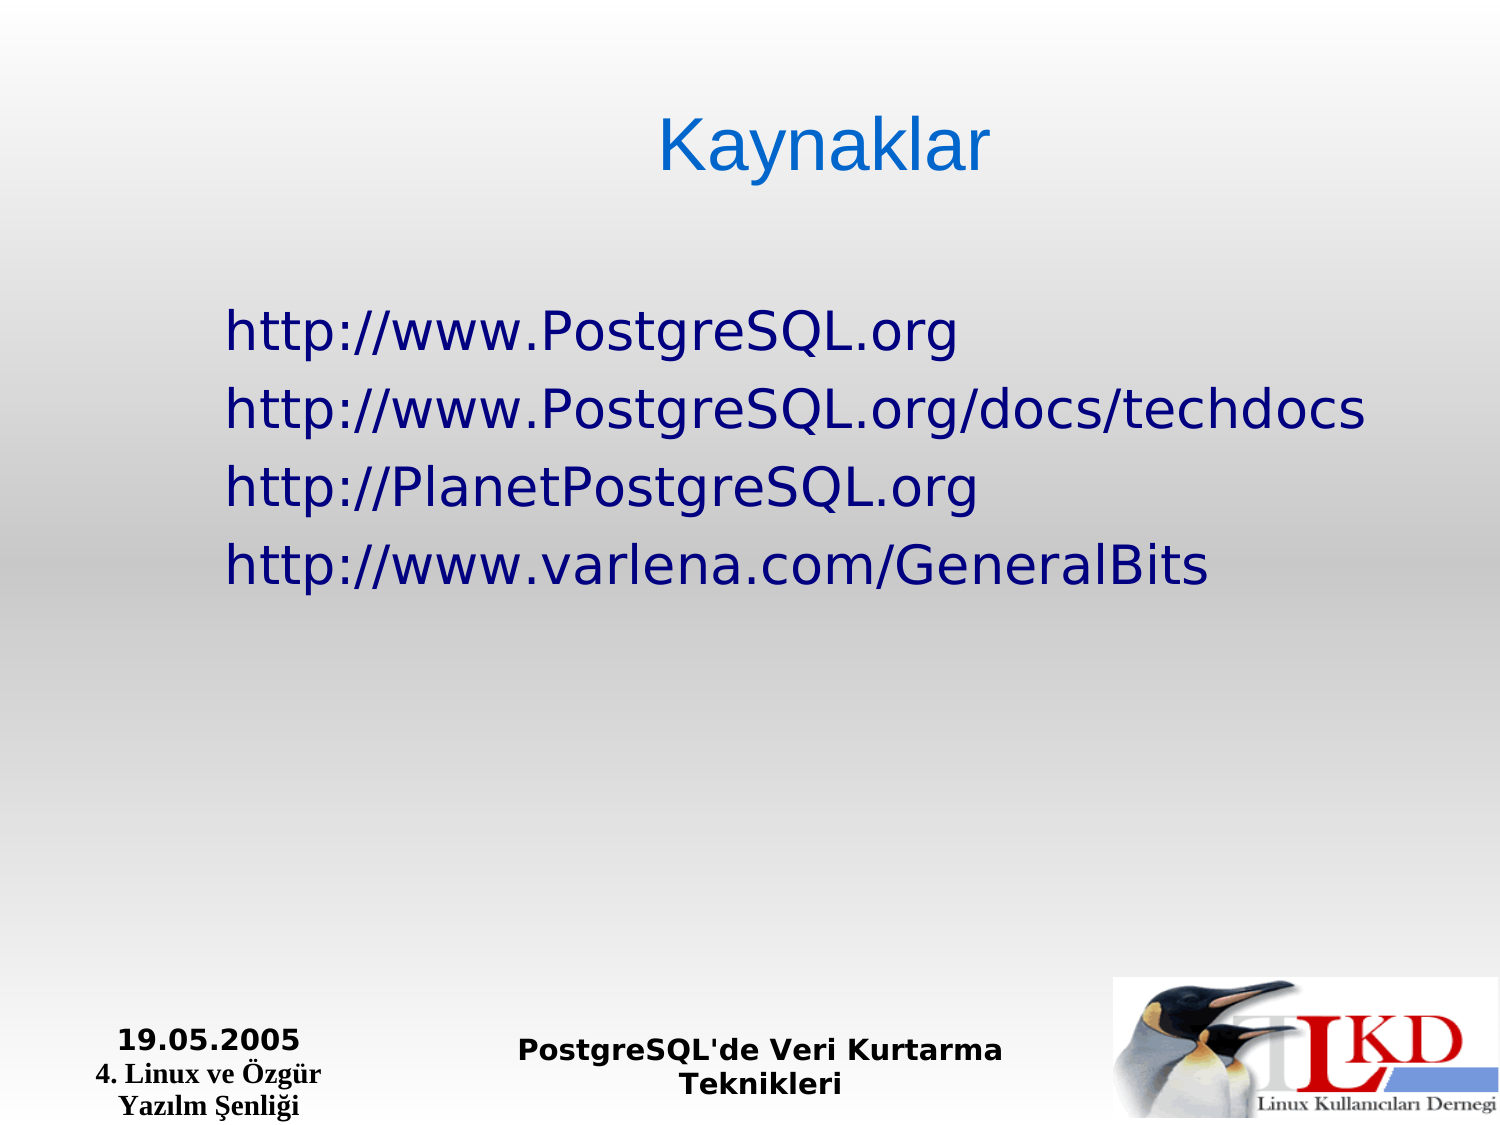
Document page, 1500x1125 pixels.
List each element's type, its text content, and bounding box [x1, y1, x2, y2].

title Kaynaklar [224, 29, 1425, 257]
picture [1113, 977, 1499, 1118]
list http://www.PostgreSQL.org http://www.PostgreSQL.org/docs/techdocs http://PlanetPostgreSQL.org http://www.varlena.com/GeneralBits [224, 299, 1425, 975]
